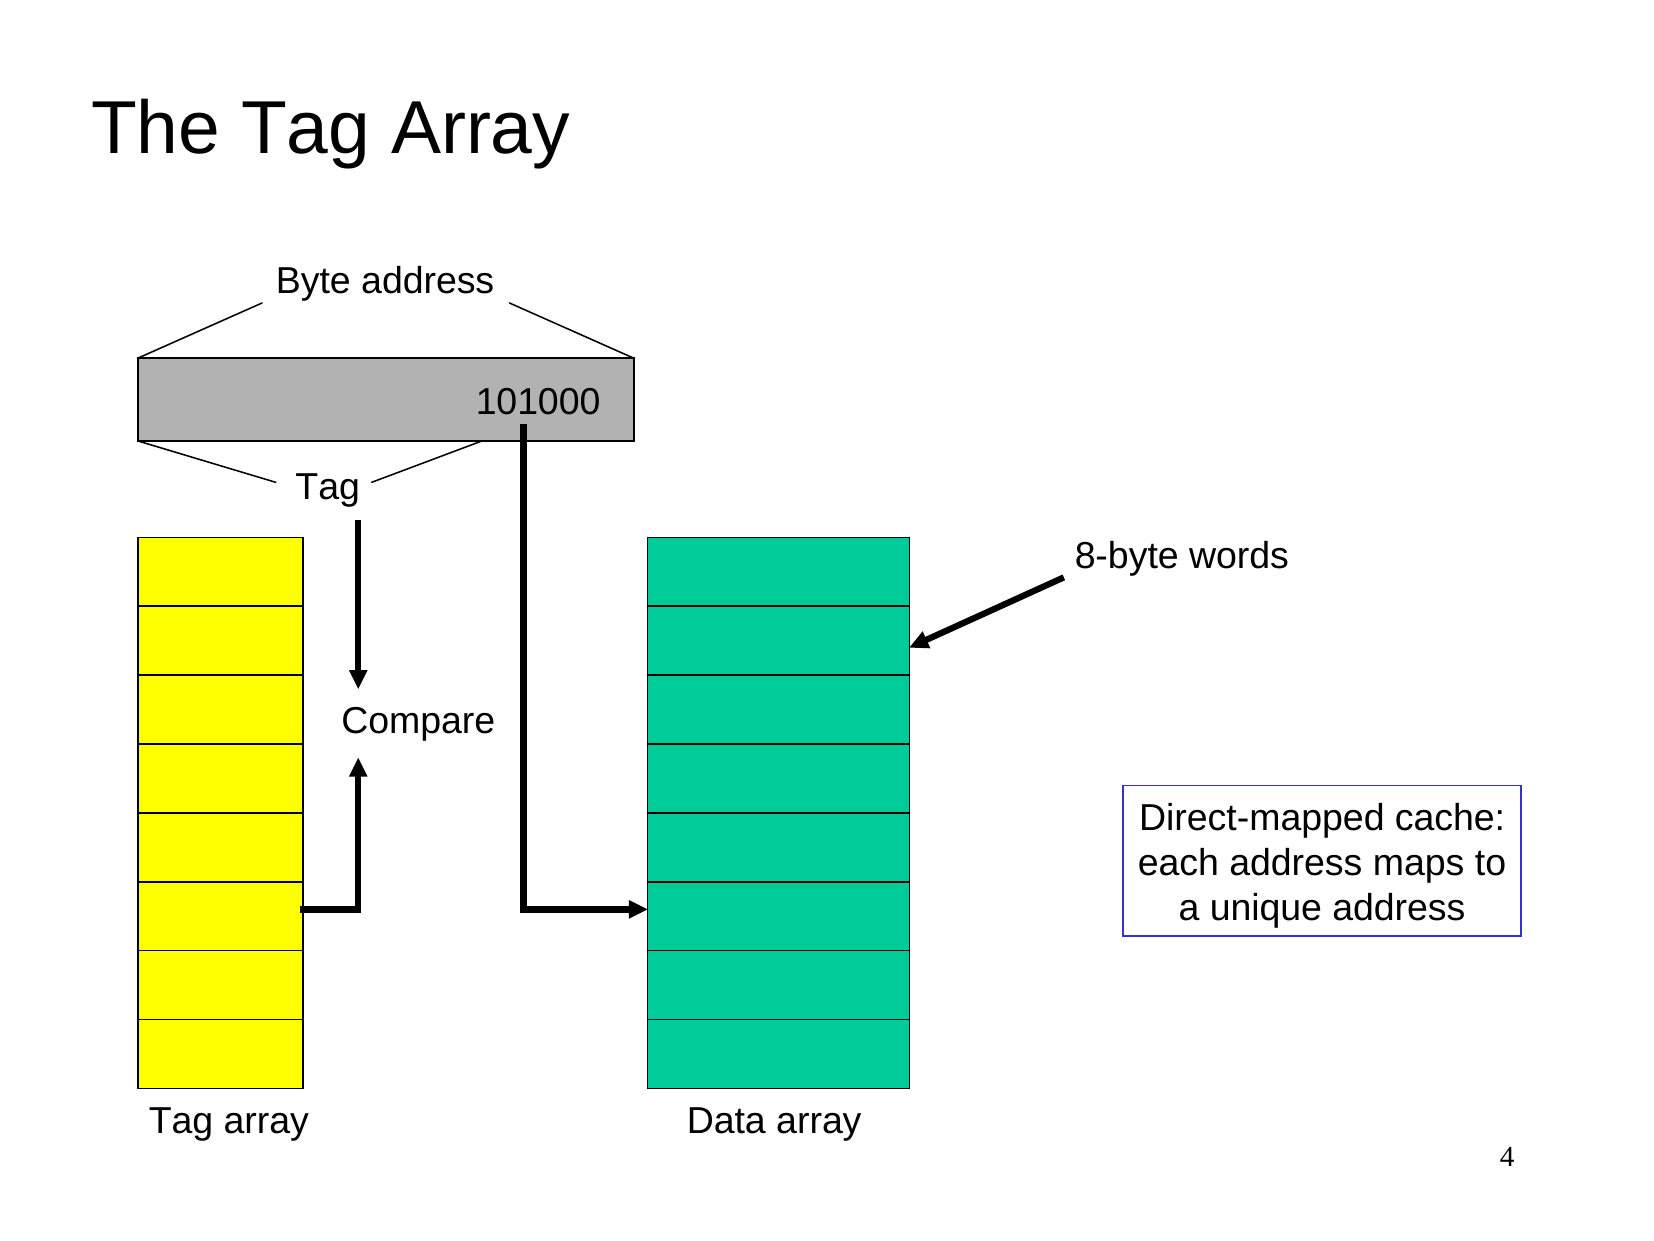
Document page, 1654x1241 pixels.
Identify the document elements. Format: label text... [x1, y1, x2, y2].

text_box Tag [280, 454, 375, 516]
text_box [137, 537, 304, 1088]
text_box Direct-mapped cache: each address maps to a unique address [1123, 785, 1522, 936]
text_box Byte address [261, 247, 510, 309]
text_box Compare [326, 688, 511, 750]
text_box The Tag Array [76, 71, 586, 177]
text_box Data array [672, 1088, 877, 1150]
text_box 101000 [137, 358, 634, 441]
text_box Tag array [134, 1088, 325, 1150]
text_box 8-byte words [1060, 523, 1305, 584]
text_box <number> [1184, 1129, 1530, 1213]
